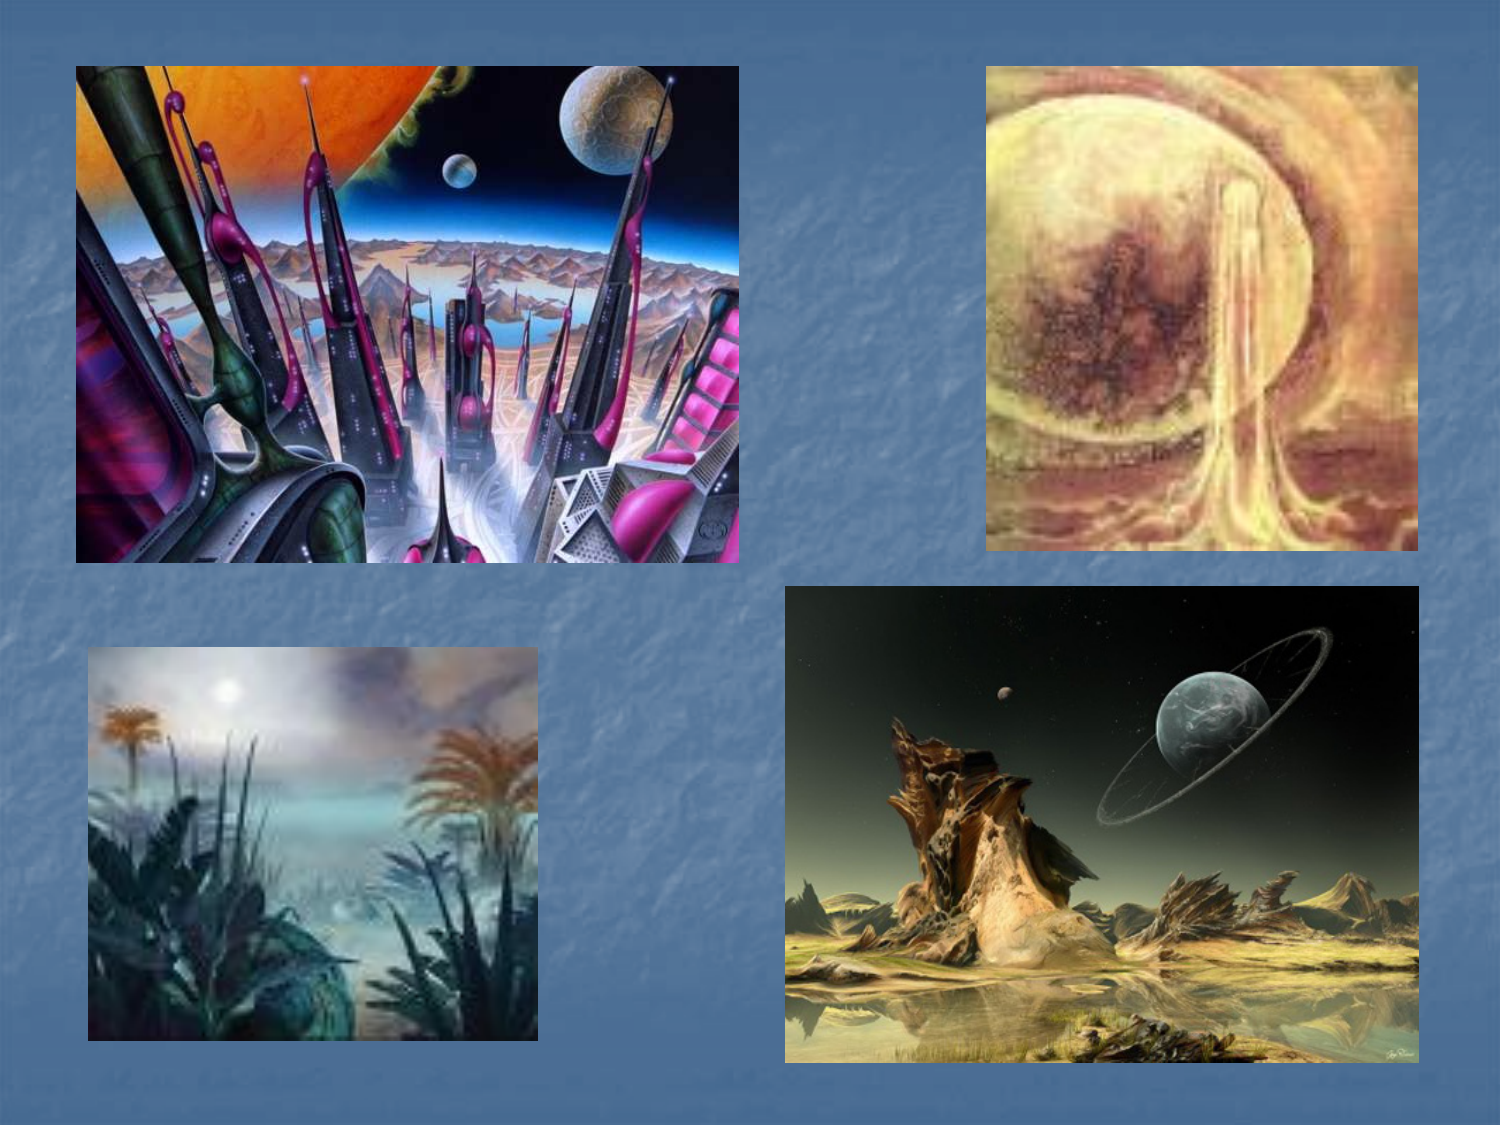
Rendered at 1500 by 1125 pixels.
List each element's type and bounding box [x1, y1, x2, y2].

picture [785, 586, 1419, 1063]
picture [76, 66, 739, 563]
picture [986, 66, 1418, 551]
picture [88, 647, 538, 1041]
